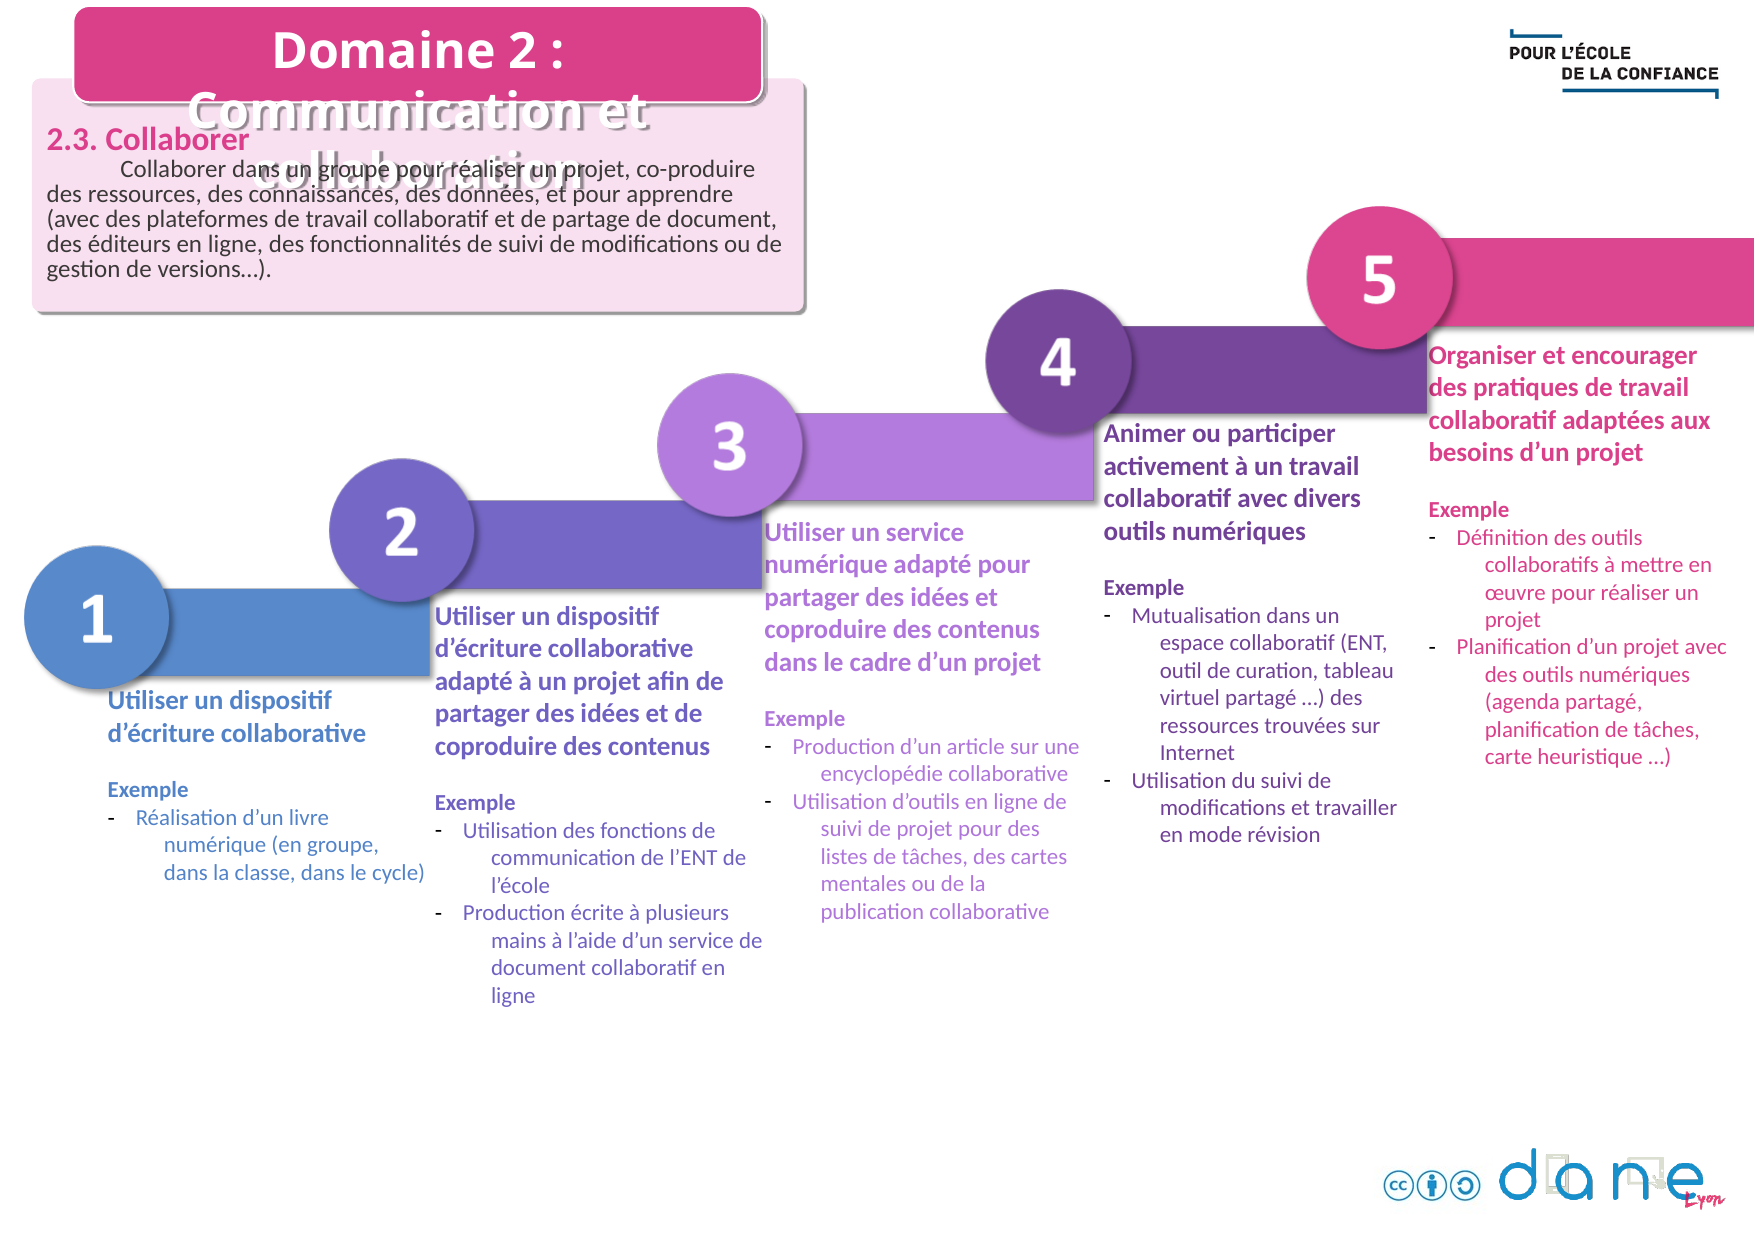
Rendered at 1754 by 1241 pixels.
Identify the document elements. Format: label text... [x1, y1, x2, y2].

text_box [31, 78, 190, 118]
text_box Utiliser un service numérique adapté pour partager des idées et coproduire des contenus dans le cadre d’un projet Exemple Production d’un article sur une encyclopédie collaborative Utilisation d’outils en ligne de suivi de projet pour des listes de tâches, des cartes mentales ou de la publication collaborative [749, 721, 1100, 931]
text_box Utiliser un dispositif d’écriture collaborative adapté à un projet afin de partager des idées et de coproduire des contenus Exemple Utilisation des fonctions de communication de l’ENT de l’école Production écrite à plusieurs mains à l’aide d’un service de document collaboratif en ligne [420, 721, 780, 1015]
text_box Domaine 2 : Communication et collaboration [73, 5, 763, 103]
text_box [390, 106, 401, 118]
text_box [260, 106, 270, 118]
text_box [326, 106, 336, 118]
text_box [342, 103, 351, 118]
text_box Animer ou participer activement à un travail collaboratif avec divers outils numériques Exemple Mutualisation dans un espace collaboratif (ENT, outil de curation, tableau virtuel partagé …) des ressources trouvées sur Internet Utilisation du suivi de modifications et travailler en mode révision [1089, 721, 1414, 855]
text_box [376, 103, 383, 118]
text_box [309, 106, 319, 118]
text_box [530, 106, 541, 118]
text_box [495, 103, 509, 118]
text_box [277, 106, 287, 118]
text_box [406, 103, 416, 118]
text_box [562, 106, 573, 118]
picture [1364, 1139, 1729, 1214]
text_box Utiliser un dispositif d’écriture collaborative Exemple Réalisation d’un livre numérique (en groupe, dans la classe, dans le cycle) [93, 721, 420, 928]
text_box [516, 103, 526, 118]
text_box [578, 103, 603, 118]
picture [20, 202, 1754, 721]
text_box [607, 106, 617, 111]
text_box [545, 103, 555, 118]
text_box [197, 103, 224, 118]
text_box [437, 103, 472, 118]
text_box Organiser et encourager des pratiques de travail collaboratif adaptées aux besoins d’un projet Exemple Définition des outils collaboratifs à mettre en œuvre pour réaliser un projet Planification d’un projet avec des outils numériques (agenda partagé, planification de tâches, carte heuristique …) [1414, 721, 1754, 777]
text_box 2.3. Collaborer Collaborer dans un groupe pour réaliser un projet, co-produire des ressources, des connaissances, des données, et pour apprendre (avec des plateformes de travail collaboratif et de partage de document, des éditeurs en ligne, des fonctionnalités de suivi de modifications ou de gestion de versions…). [31, 118, 804, 330]
text_box [228, 106, 239, 118]
text_box [243, 103, 253, 118]
text_box [358, 103, 369, 118]
text_box [607, 103, 631, 118]
text_box [423, 103, 433, 118]
text_box [478, 103, 488, 118]
text_box [638, 78, 804, 118]
text_box [293, 103, 302, 118]
picture [1493, 12, 1734, 113]
